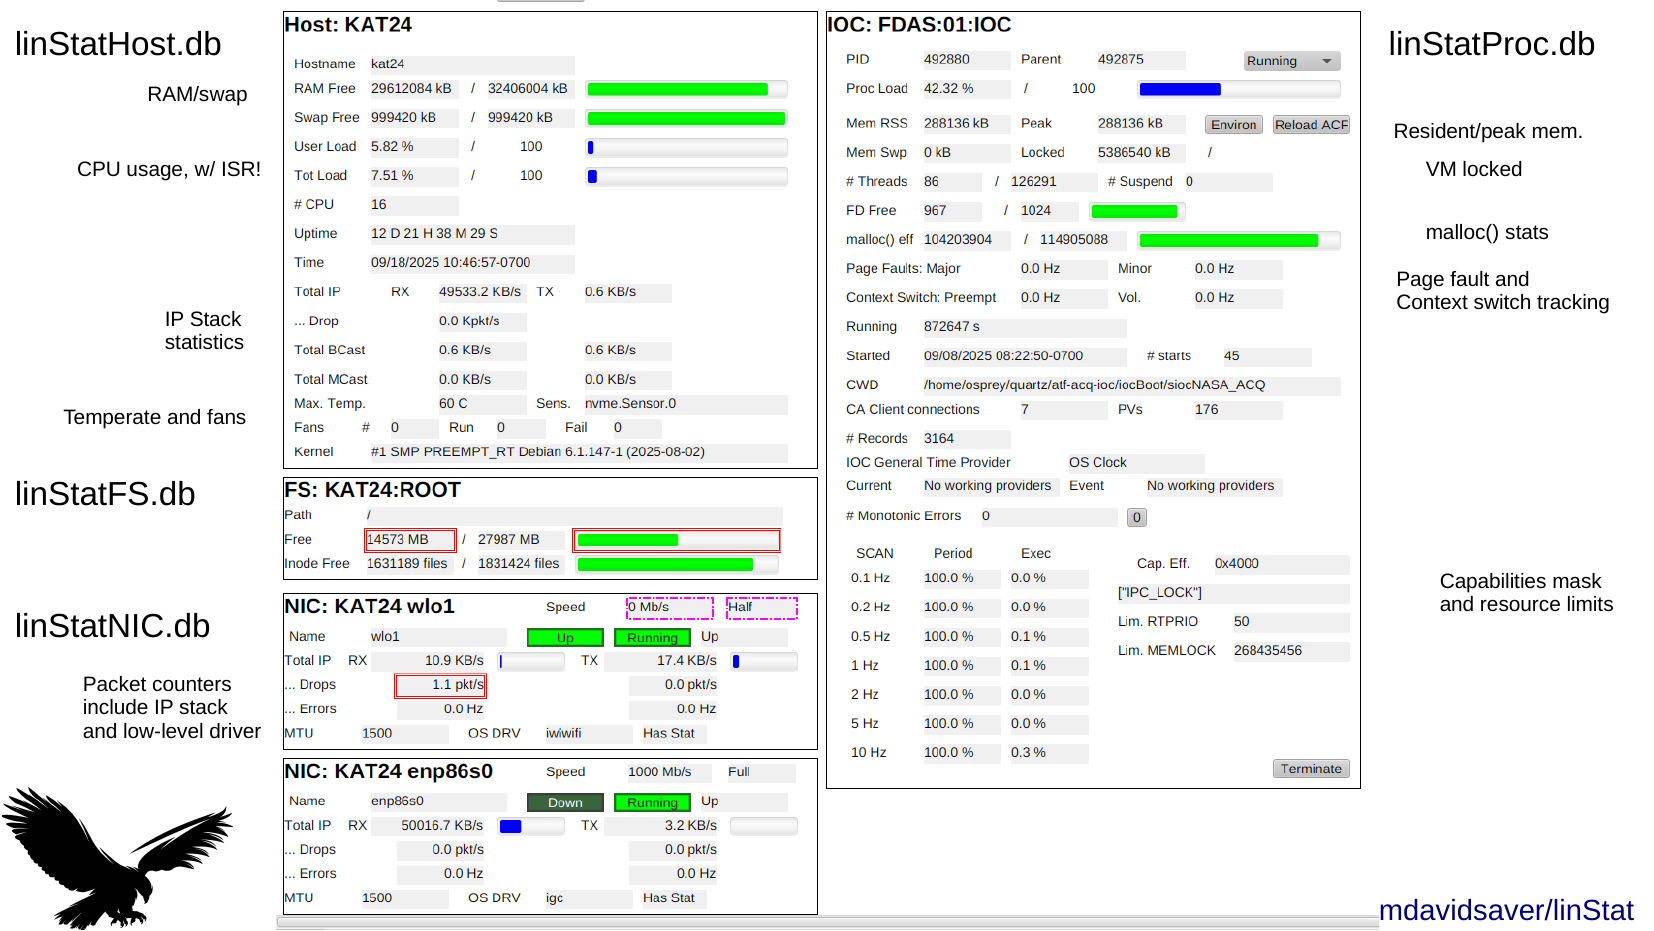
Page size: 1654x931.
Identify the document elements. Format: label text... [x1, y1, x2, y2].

text_box RAM/swap [132, 75, 263, 114]
text_box malloc() stats [1411, 213, 1565, 252]
text_box linStatFS.db [0, 468, 277, 526]
text_box linStatProc.db [1373, 18, 1651, 76]
text_box linStatHost.db [0, 18, 277, 76]
text_box CPU usage, w/ ISR! [62, 150, 277, 189]
text_box IP Stack statistics [150, 300, 260, 362]
text_box Temperate and fans [48, 398, 262, 437]
picture [276, 0, 1379, 931]
text_box Page fault and Context switch tracking [1381, 260, 1625, 322]
text_box Capabilities mask and resource limits [1425, 562, 1629, 624]
text_box VM locked [1411, 150, 1538, 189]
text_box linStatNIC.db [0, 600, 277, 657]
picture [1, 787, 233, 930]
text_box Resident/peak mem. [1378, 112, 1599, 151]
text_box Packet counters include IP stack and low-level driver [68, 665, 277, 751]
